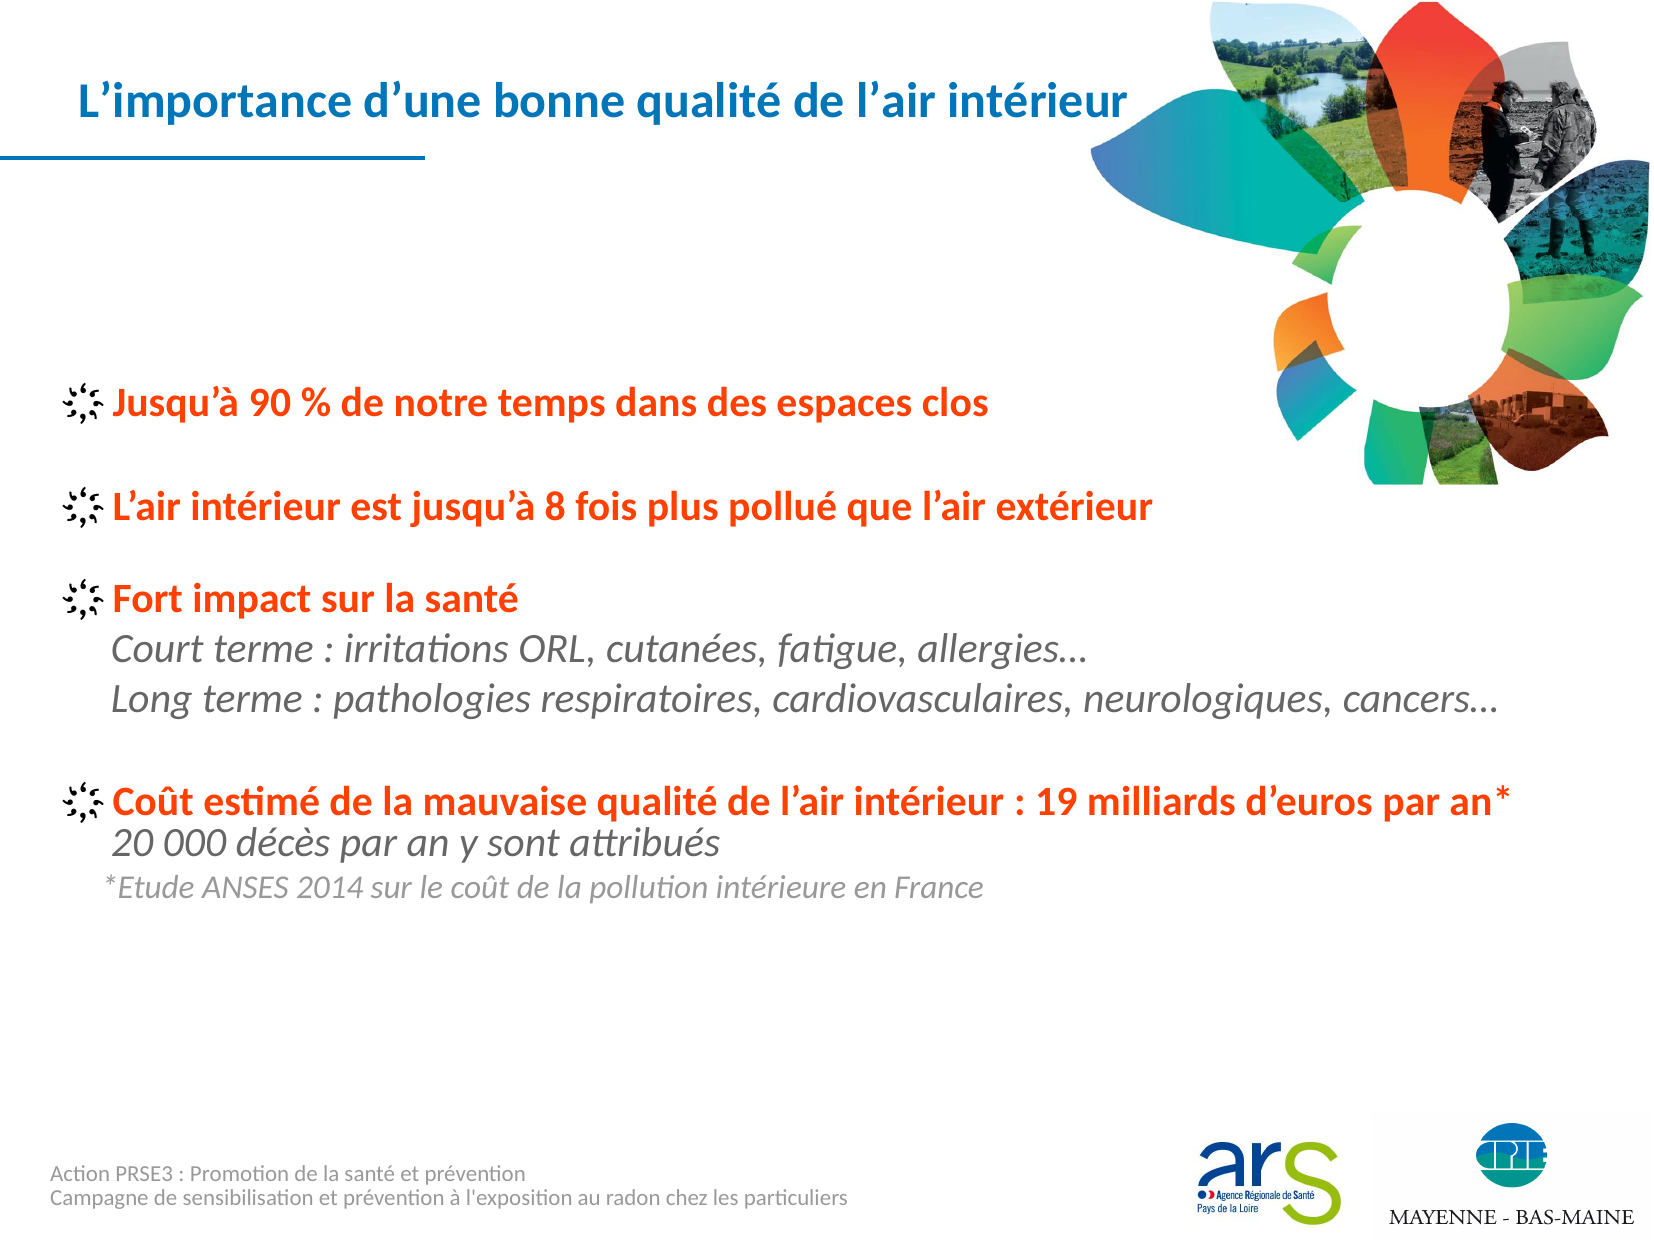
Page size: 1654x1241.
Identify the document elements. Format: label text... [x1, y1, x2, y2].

picture [1169, 1110, 1654, 1241]
picture [1073, 1, 1652, 378]
text_box Action PRSE3 : Promotion de la santé et prévention Campagne de sensibilisation et prévention à l'exposition au radon chez les particuliers [35, 1157, 1070, 1229]
text_box ҉ Jusqu’à 90 % de notre temps dans des espaces clos ҉ L’air intérieur est jusqu’à 8 fois plus pollué que l’air extérieur ҉ Fort impact sur la santé Court terme : irritations ORL, cutanées, fatigue, allergies… Long terme : pathologies respiratoires, cardiovasculaires, neurologiques, cancers… ҉ Coût estimé de la mauvaise qualité de l’air intérieur : 19 milliards d’euros par an* 20 000 décès par an y sont attribués *Etude ANSES 2014 sur le coût de la pollution intérieure en France [29, 378, 1654, 1099]
text_box L’importance d’une bonne qualité de l’air intérieur [64, 59, 1263, 136]
